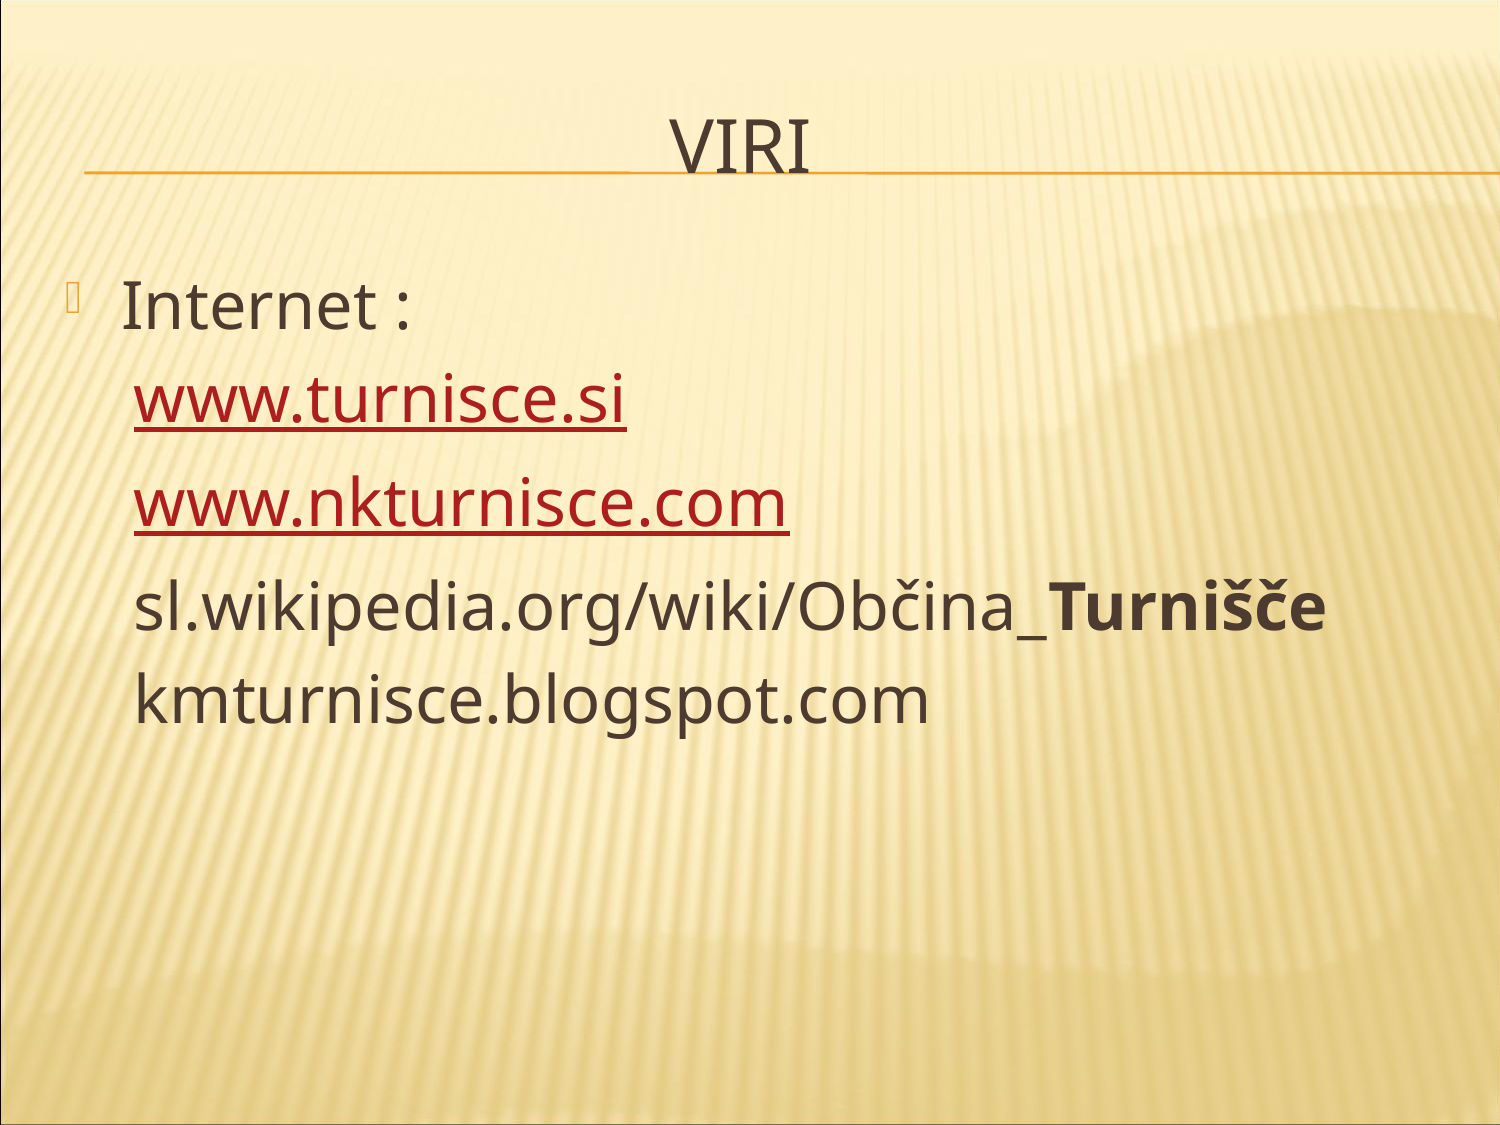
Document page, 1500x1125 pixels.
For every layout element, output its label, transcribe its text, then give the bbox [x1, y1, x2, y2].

picture [0, 0, 1500, 1125]
list Internet : www.turnisce.si www.nkturnisce.com sl.wikipedia.org/wiki/Občina_Turnišče kmturnisce.blogspot.com [50, 254, 1475, 998]
title VIRI [50, 75, 1475, 213]
